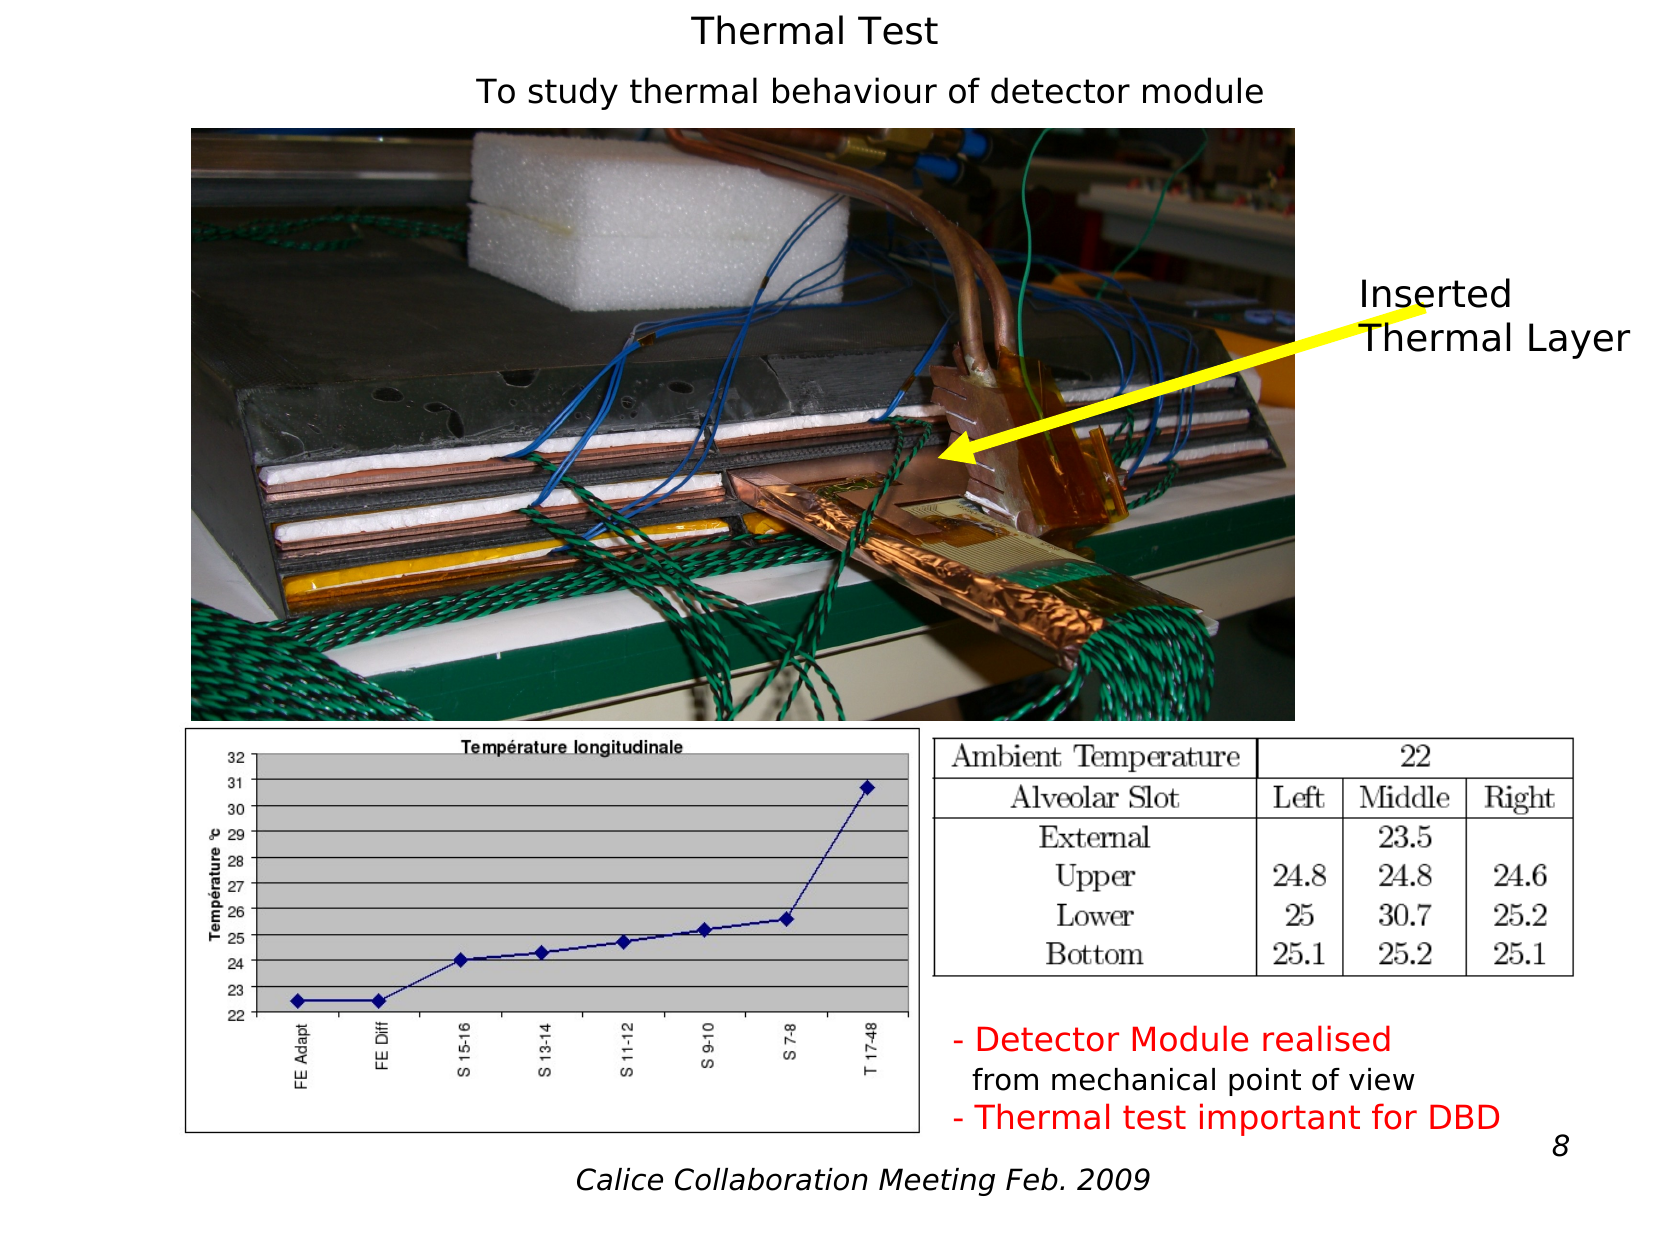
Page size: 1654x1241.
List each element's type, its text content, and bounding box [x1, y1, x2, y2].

text_box To study thermal behaviour of detector module [461, 65, 1176, 130]
text_box Thermal Test [676, 1, 924, 65]
text_box Inserted Thermal Layer [1344, 264, 1614, 391]
text_box - Detector Module realised from mechanical point of view - Thermal test important for DBD [937, 1012, 1449, 1176]
picture [179, 722, 1585, 1138]
picture [191, 128, 1295, 721]
